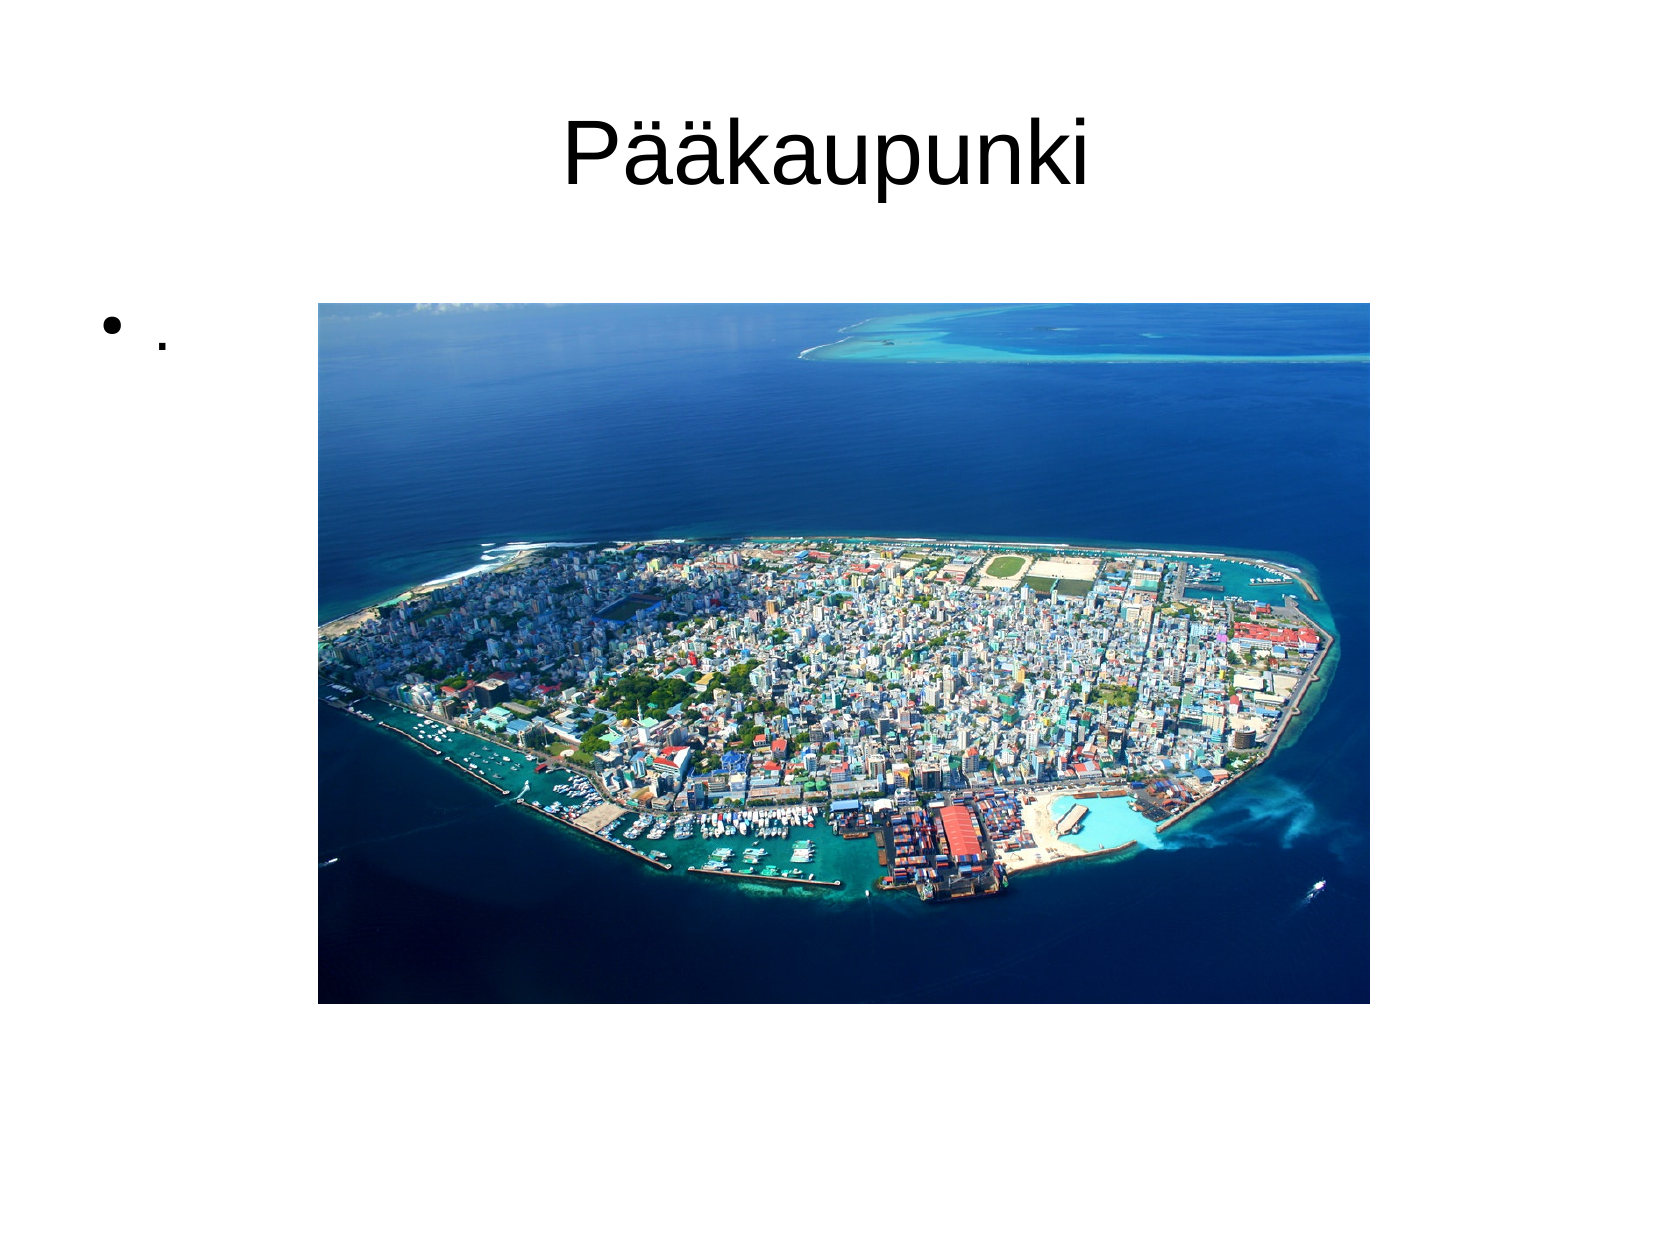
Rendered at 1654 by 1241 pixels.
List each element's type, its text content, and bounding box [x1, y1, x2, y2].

title Pääkaupunki [82, 49, 1571, 257]
picture [318, 303, 1370, 1004]
list . [82, 290, 1571, 1010]
